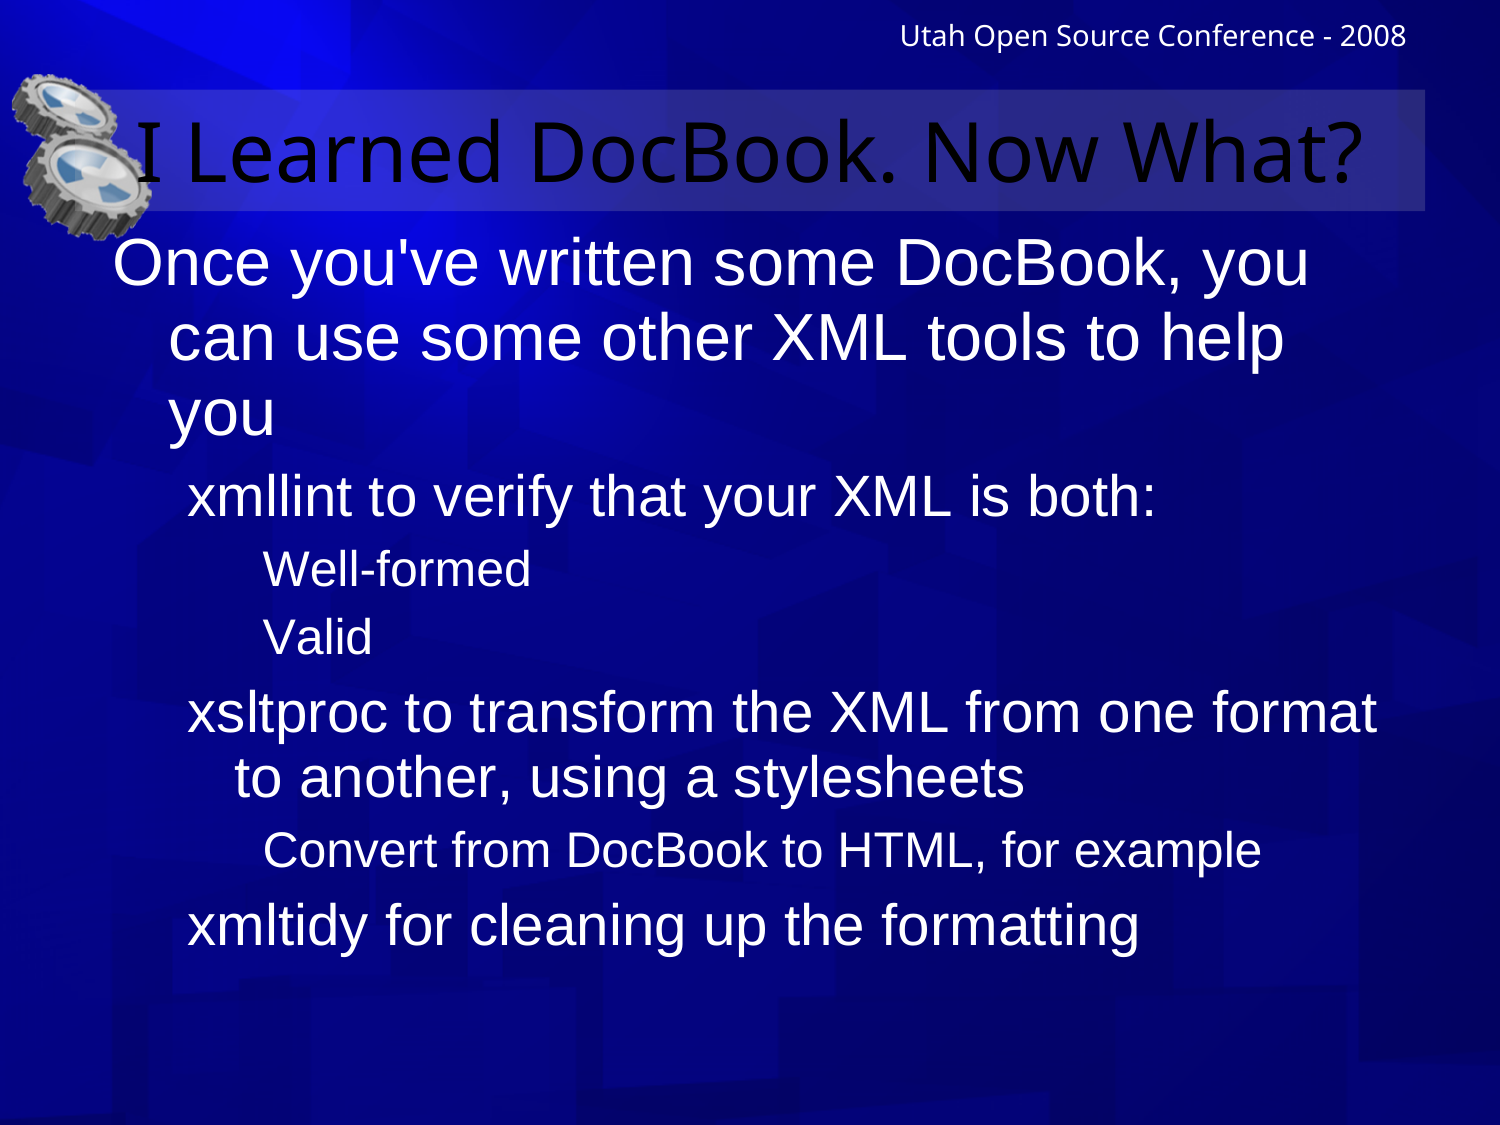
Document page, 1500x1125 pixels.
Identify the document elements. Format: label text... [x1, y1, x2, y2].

list Once you've written some DocBook, you can use some other XML tools to help you xmllint to verify that your XML is both: Well-formed Valid xsltproc to transform the XML from one format to another, using a stylesheets Convert from DocBook to HTML, for example xmltidy for cleaning up the formatting [112, 224, 1388, 998]
picture [0, 0, 1500, 1125]
title I Learned DocBook. Now What? [75, 96, 1426, 204]
